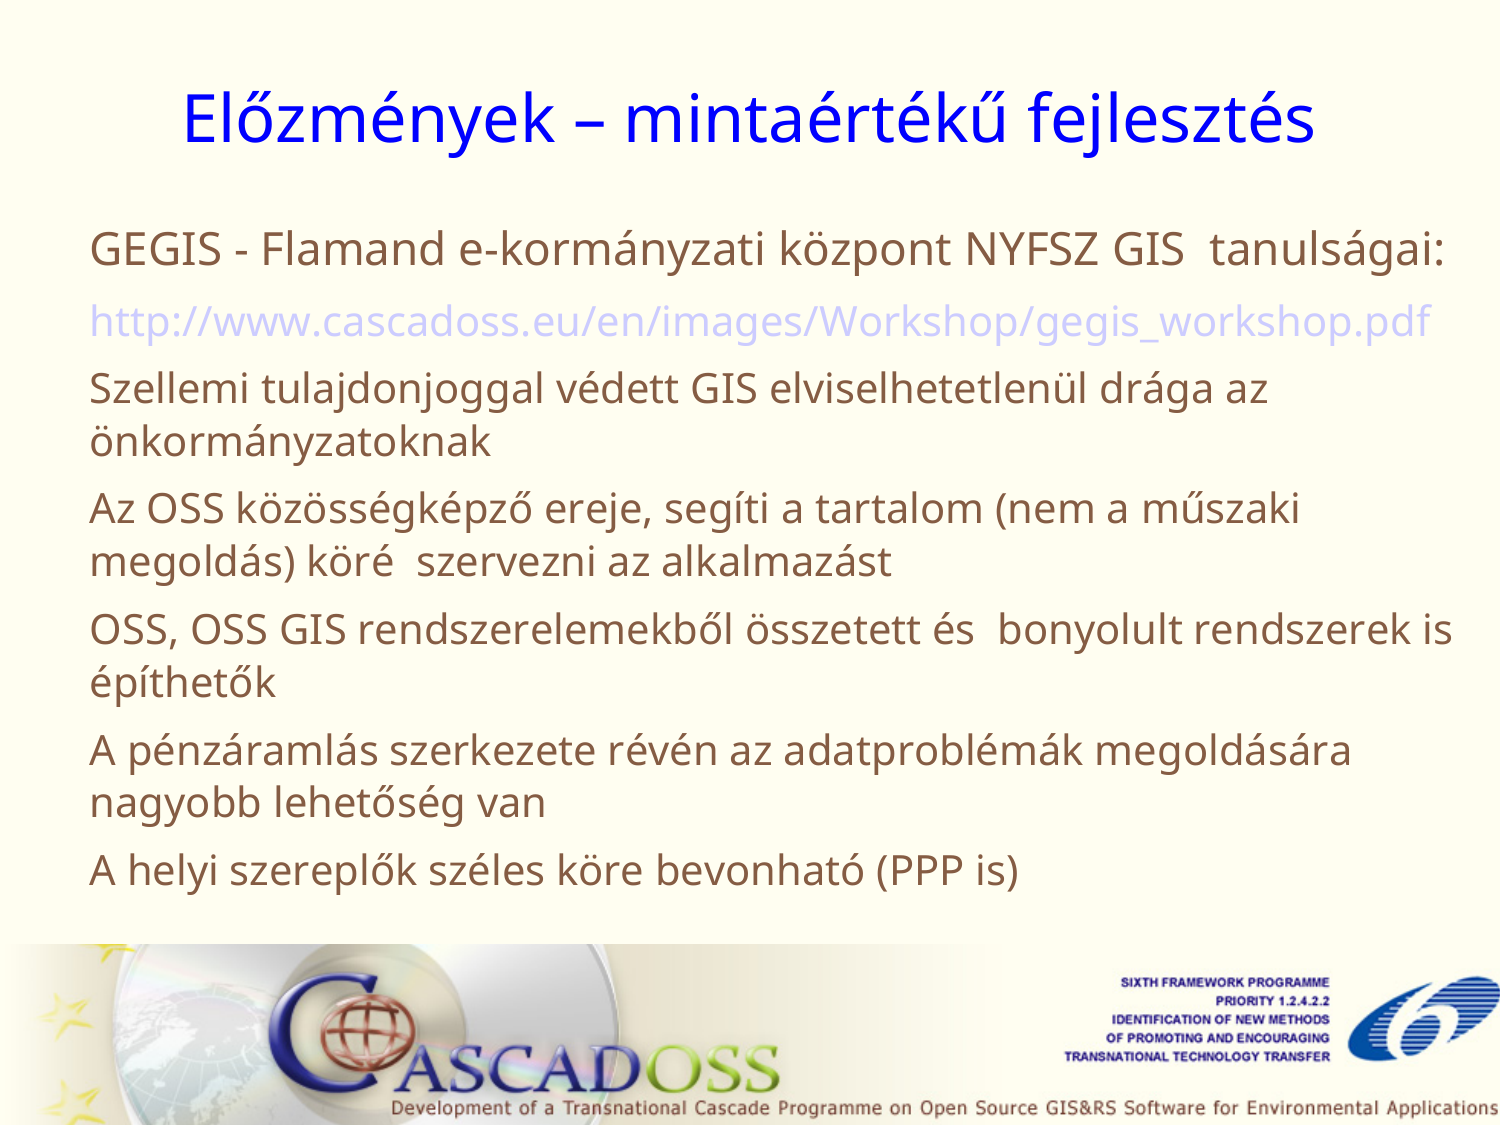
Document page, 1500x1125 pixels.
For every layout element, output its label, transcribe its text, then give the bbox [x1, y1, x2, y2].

picture [0, 944, 1500, 1125]
title Előzmények – mintaértékű fejlesztés [75, 28, 1425, 201]
list GEGIS - Flamand e-kormányzati központ NYFSZ GIS tanulságai: http://www.cascadoss.eu/en/images/Workshop/gegis_workshop.pdf Szellemi tulajdonjoggal védett GIS elviselhetetlenül drága az önkormányzatoknak Az OSS közösségképző ereje, segíti a tartalom (nem a műszaki megoldás) köré szervezni az alkalmazást OSS, OSS GIS rendszerelemekből összetett és bonyolult rendszerek is építhetők A pénzáramlás szerkezete révén az adatproblémák megoldására nagyobb lehetőség van A helyi szereplők széles köre bevonható (PPP is) [75, 208, 1477, 951]
